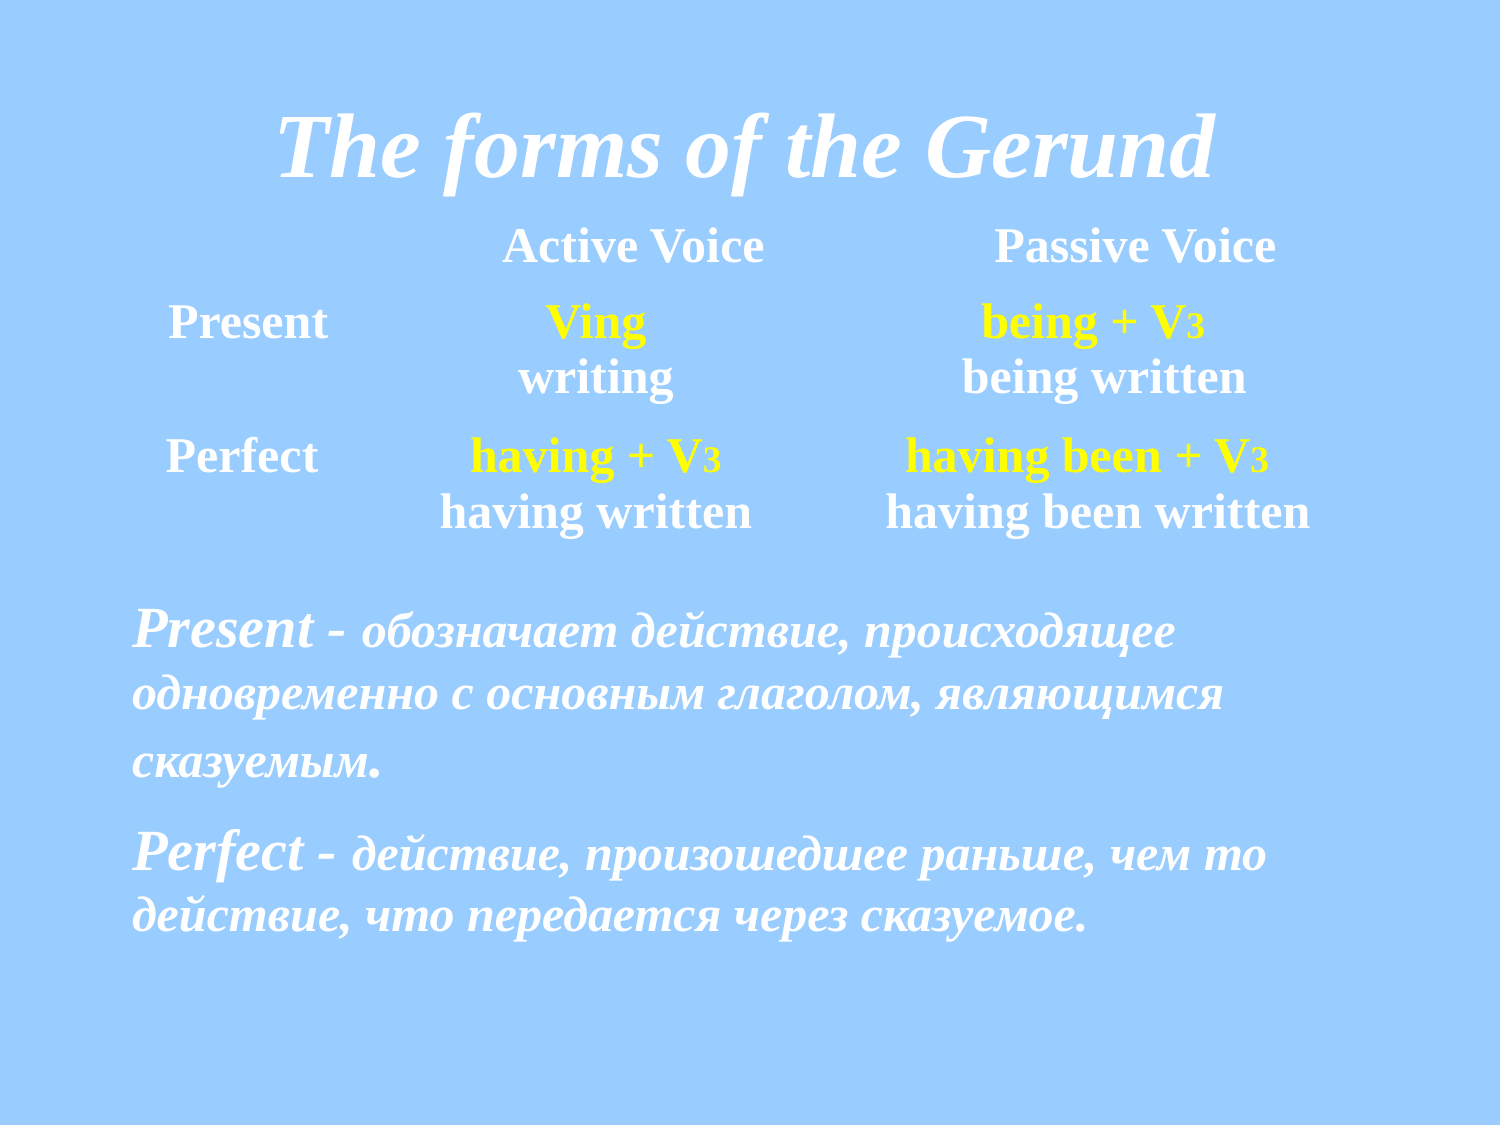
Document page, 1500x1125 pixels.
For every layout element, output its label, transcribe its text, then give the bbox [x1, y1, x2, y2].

table_cell having + V3 having written [379, 421, 812, 556]
table_header Passive Voice [812, 211, 1371, 286]
title The forms of the Gerund [70, 70, 1421, 225]
table_cell Ving writing [379, 286, 812, 421]
table_header Active Voice [379, 211, 812, 286]
table_cell Present [117, 286, 379, 421]
table_header [117, 211, 379, 286]
text_box Present - обозначает действие, происходящее одновременно с основным глаголом, являющимся сказуемым. [117, 574, 1383, 796]
table_cell having been + V3 having been written [812, 421, 1371, 556]
table_cell being + V3 being written [812, 286, 1371, 421]
text_box Perfect - действие, произошедшее раньше, чем то действие, что передается через сказуемое. [117, 796, 1383, 950]
table_cell Perfect [117, 421, 379, 556]
